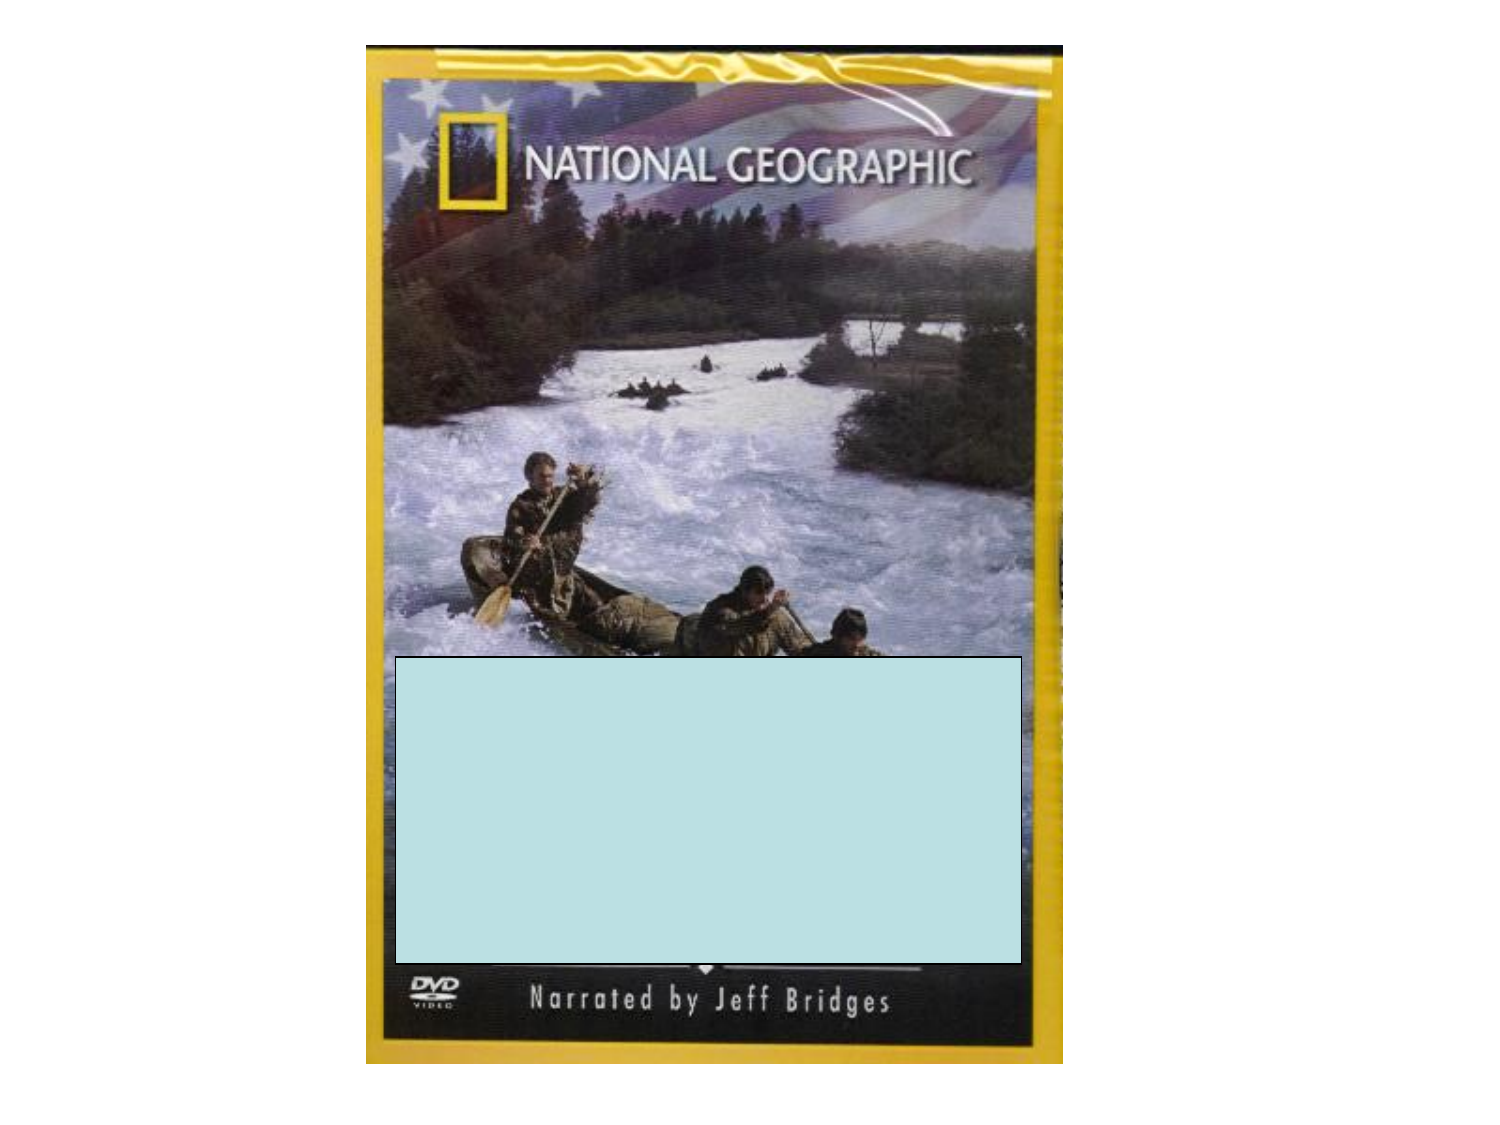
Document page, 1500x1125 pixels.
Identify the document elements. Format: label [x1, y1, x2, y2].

text_box [395, 656, 1022, 965]
picture [366, 45, 1063, 1064]
